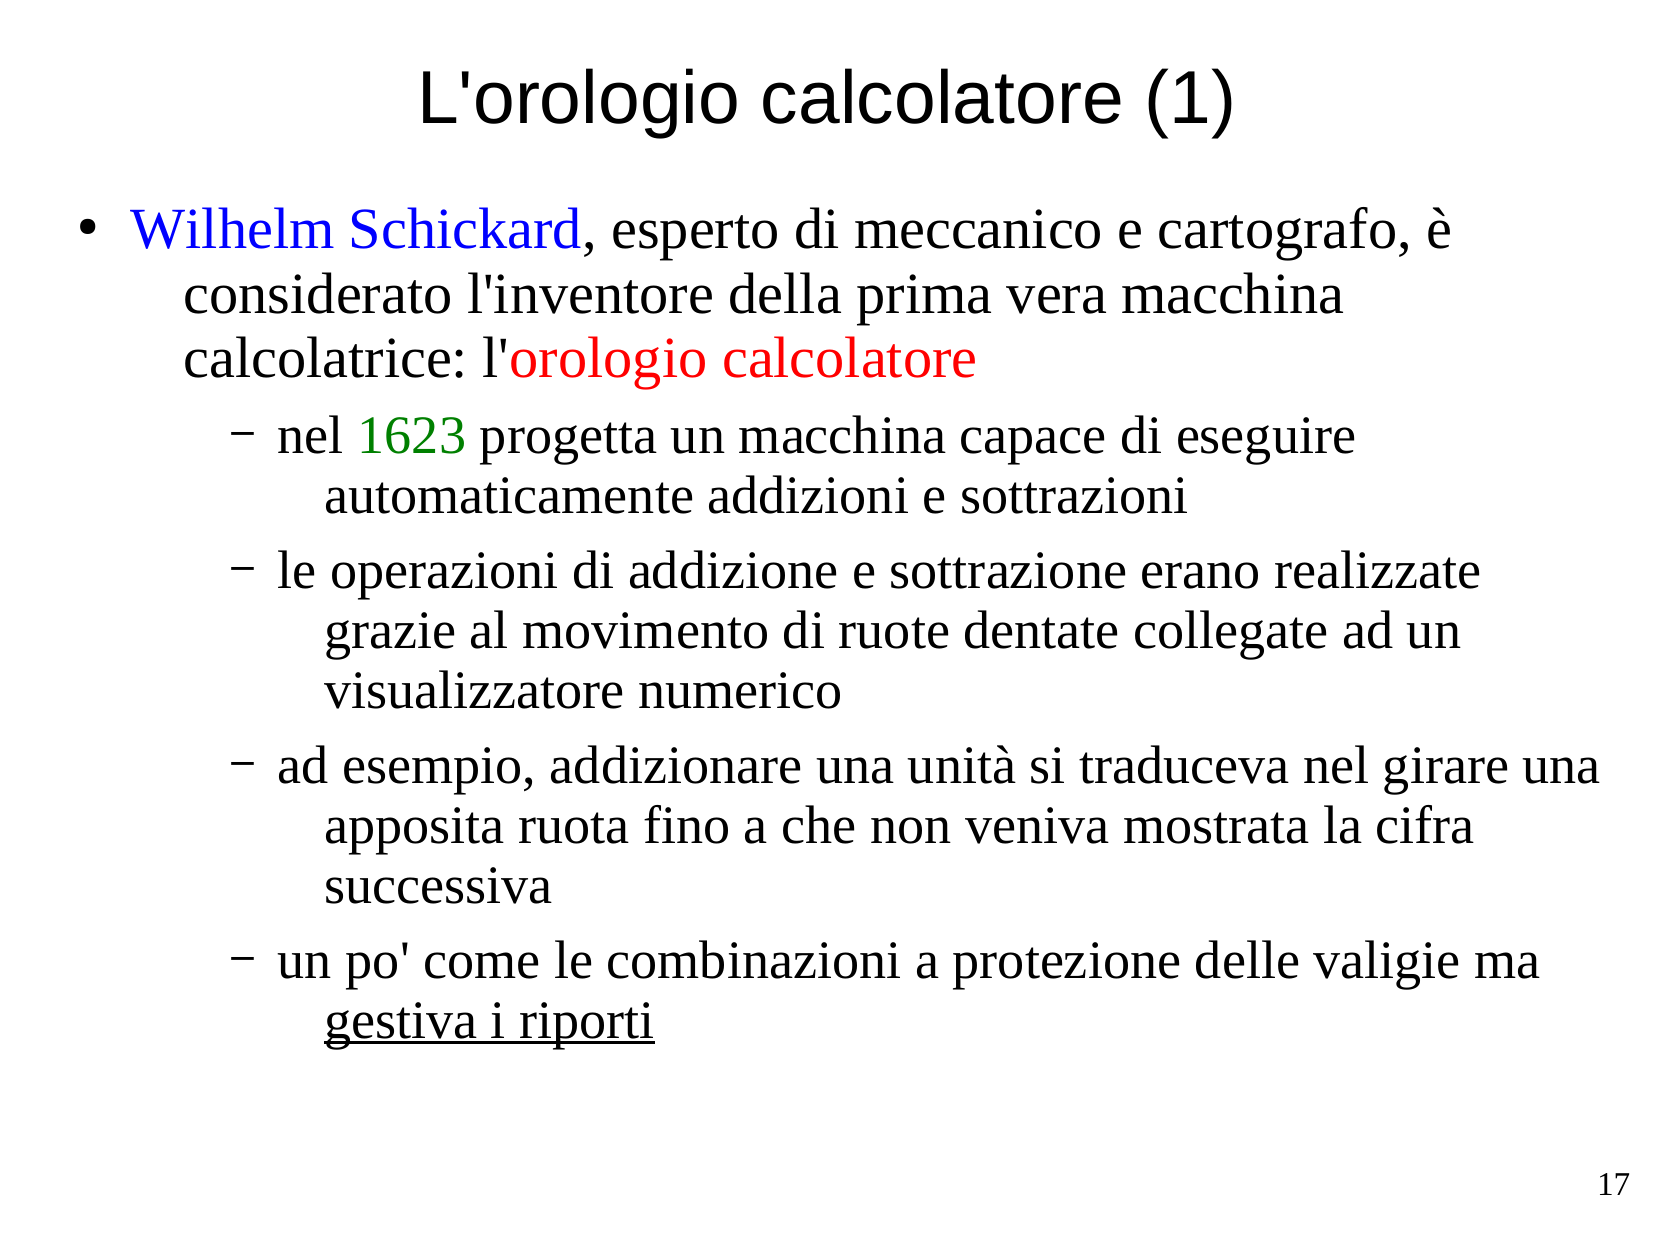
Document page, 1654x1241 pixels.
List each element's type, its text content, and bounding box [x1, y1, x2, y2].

title L'orologio calcolatore (1) [37, 30, 1617, 166]
list Wilhelm Schickard, esperto di meccanico e cartografo, è considerato l'inventore della prima vera macchina calcolatrice: l'orologio calcolatore nel 1623 progetta un macchina capace di eseguire automaticamente addizioni e sottrazioni le operazioni di addizione e sottrazione erano realizzate grazie al movimento di ruote dentate collegate ad un visualizzatore numerico ad esempio, addizionare una unità si traduceva nel girare una apposita ruota fino a che non veniva mostrata la cifra successiva un po' come le combinazioni a protezione delle valigie ma gestiva i riporti [42, 196, 1612, 1187]
